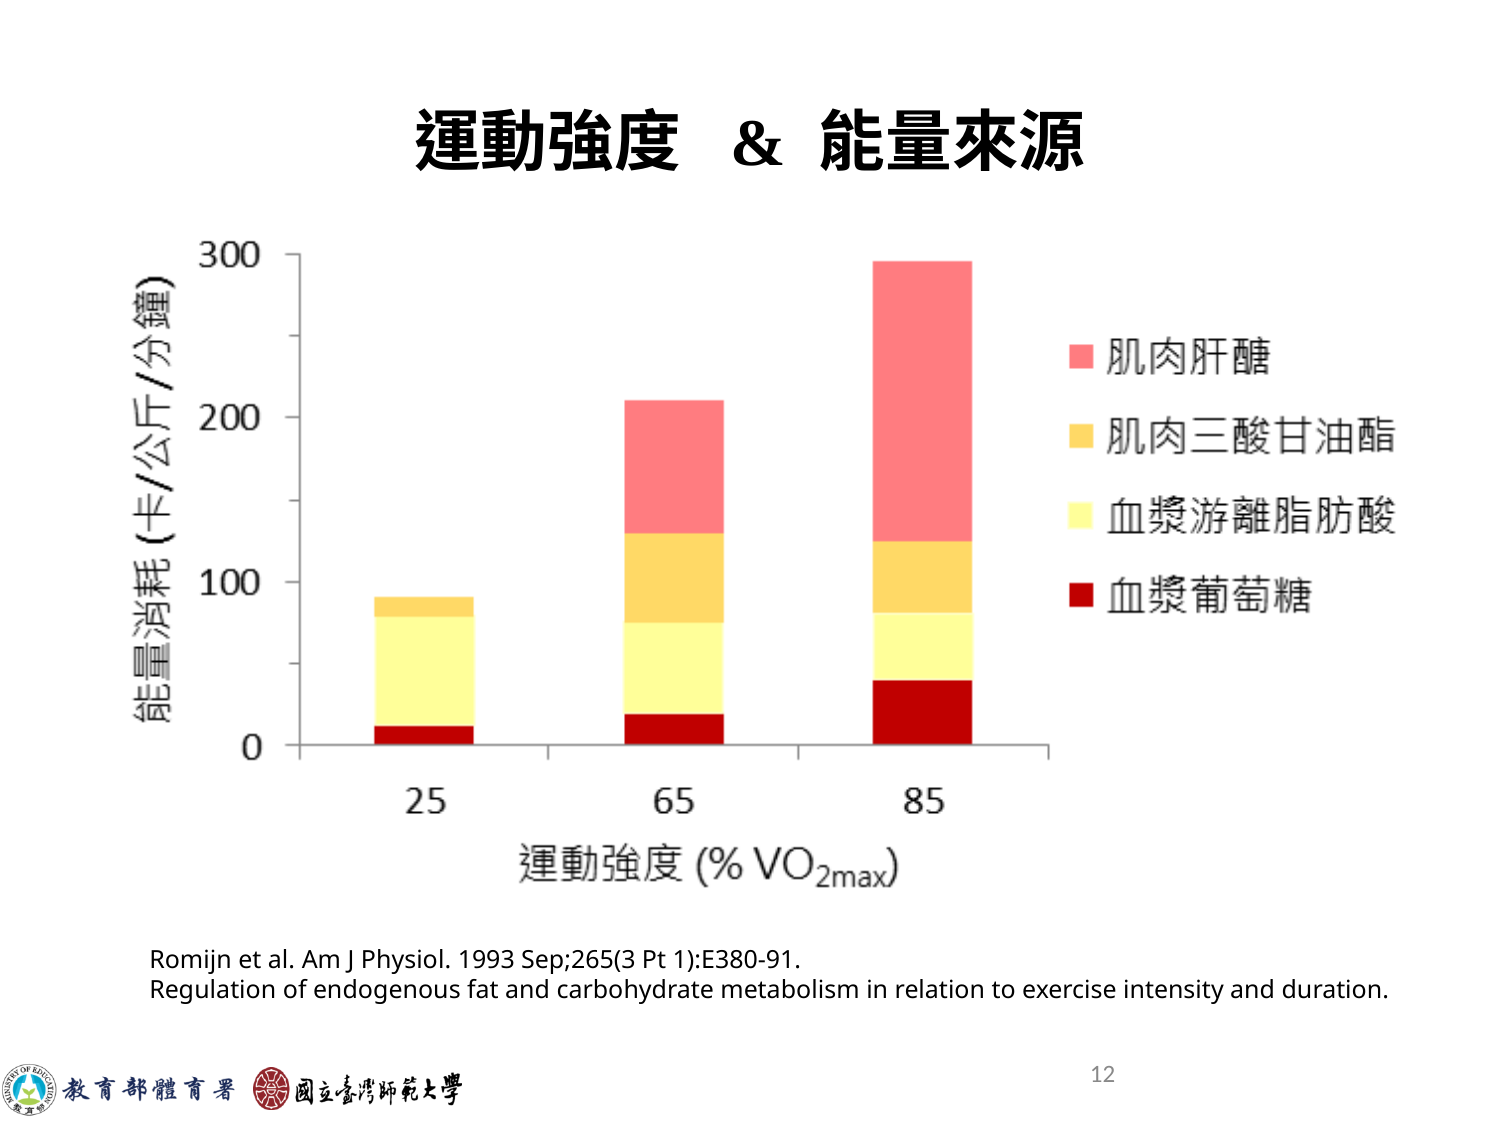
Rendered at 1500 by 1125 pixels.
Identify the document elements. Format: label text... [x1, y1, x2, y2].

text_box [1074, 1042, 1426, 1103]
picture [63, 208, 1483, 959]
text_box Romijn et al. Am J Physiol. 1993 Sep;265(3 Pt 1):E380-91. Regulation of endogenous fat and carbohydrate metabolism in relation to exercise intensity and duration. [134, 932, 1471, 1011]
title 運動強度 & 能量來源 [75, 45, 1426, 208]
